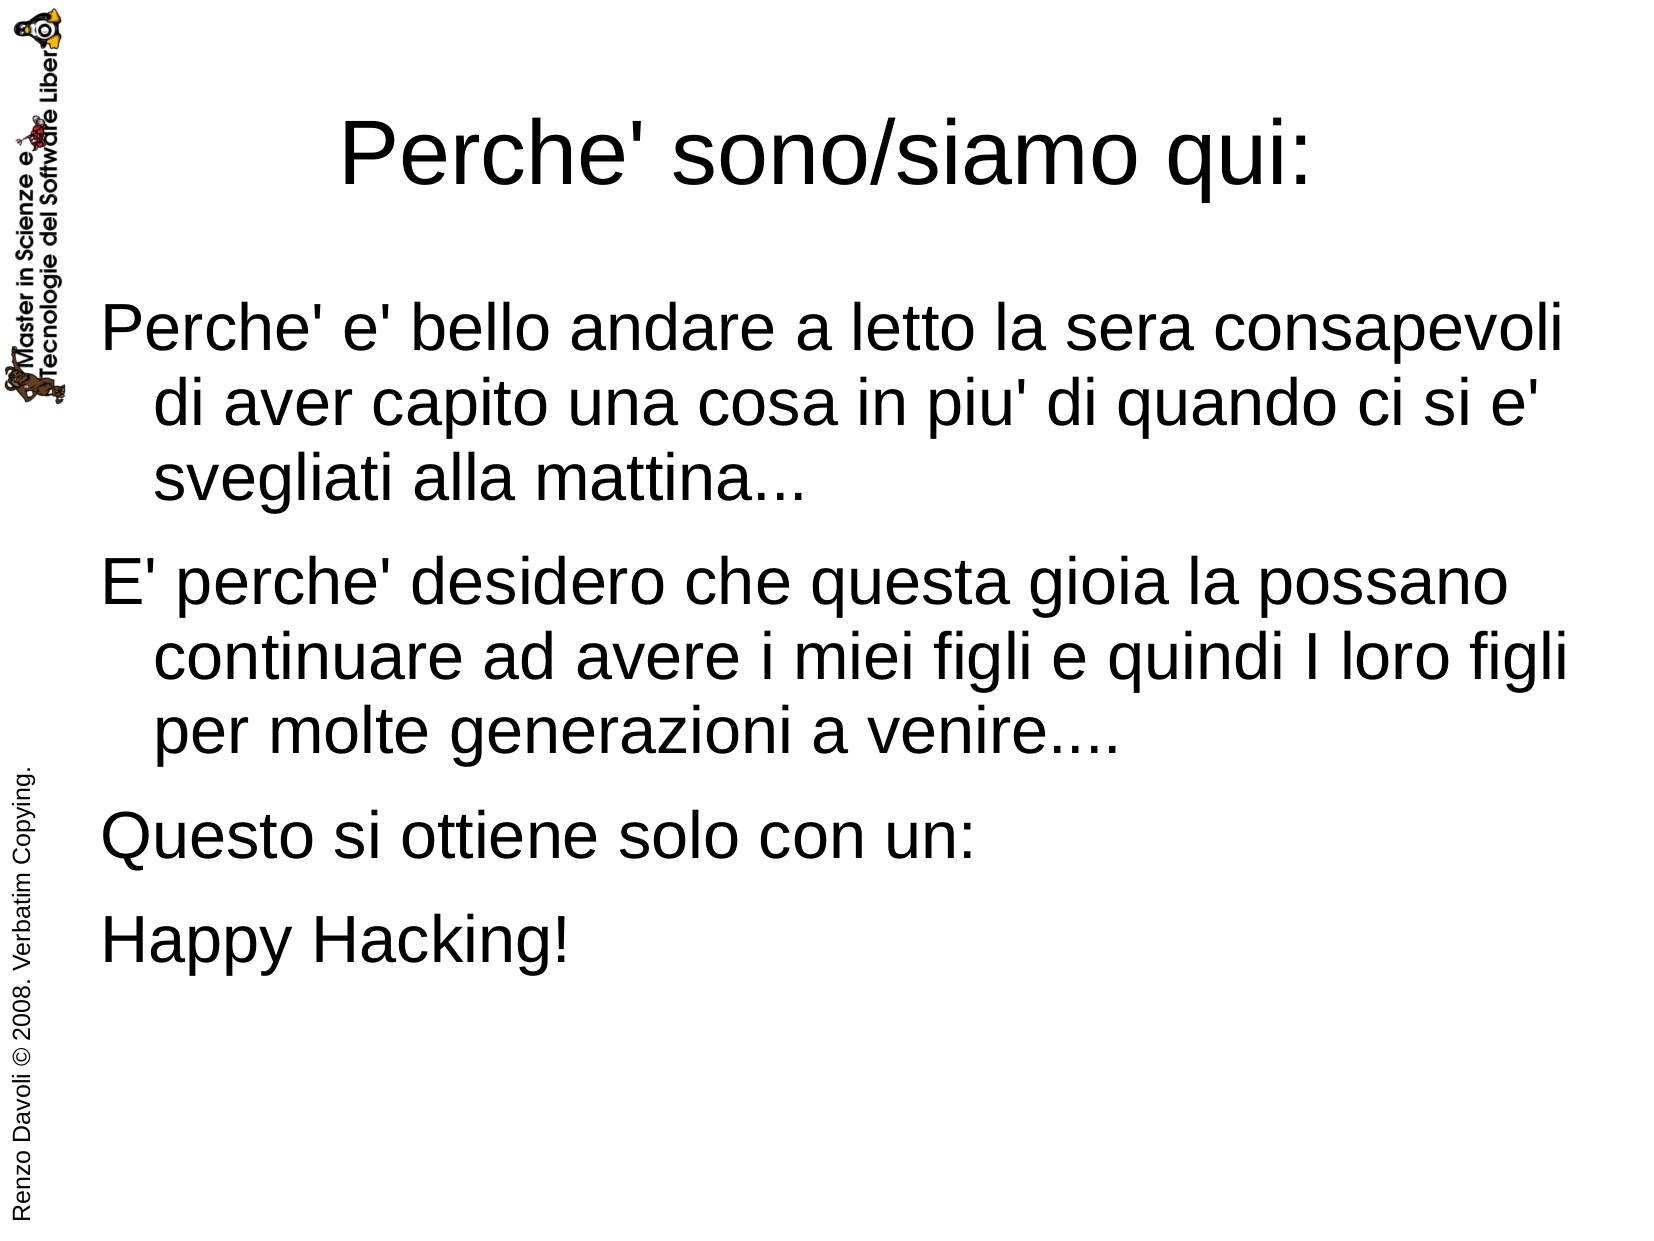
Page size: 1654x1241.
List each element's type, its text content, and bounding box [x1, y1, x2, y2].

title Perche' sono/siamo qui: [82, 56, 1571, 250]
list Perche' e' bello andare a letto la sera consapevoli di aver capito una cosa in piu' di quando ci si e' svegliati alla mattina... E' perche' desidero che questa gioia la possano continuare ad avere i miei figli e quindi I loro figli per molte generazioni a venire.... Questo si ottiene solo con un: Happy Hacking! [82, 290, 1571, 1094]
picture [1, 2, 69, 413]
